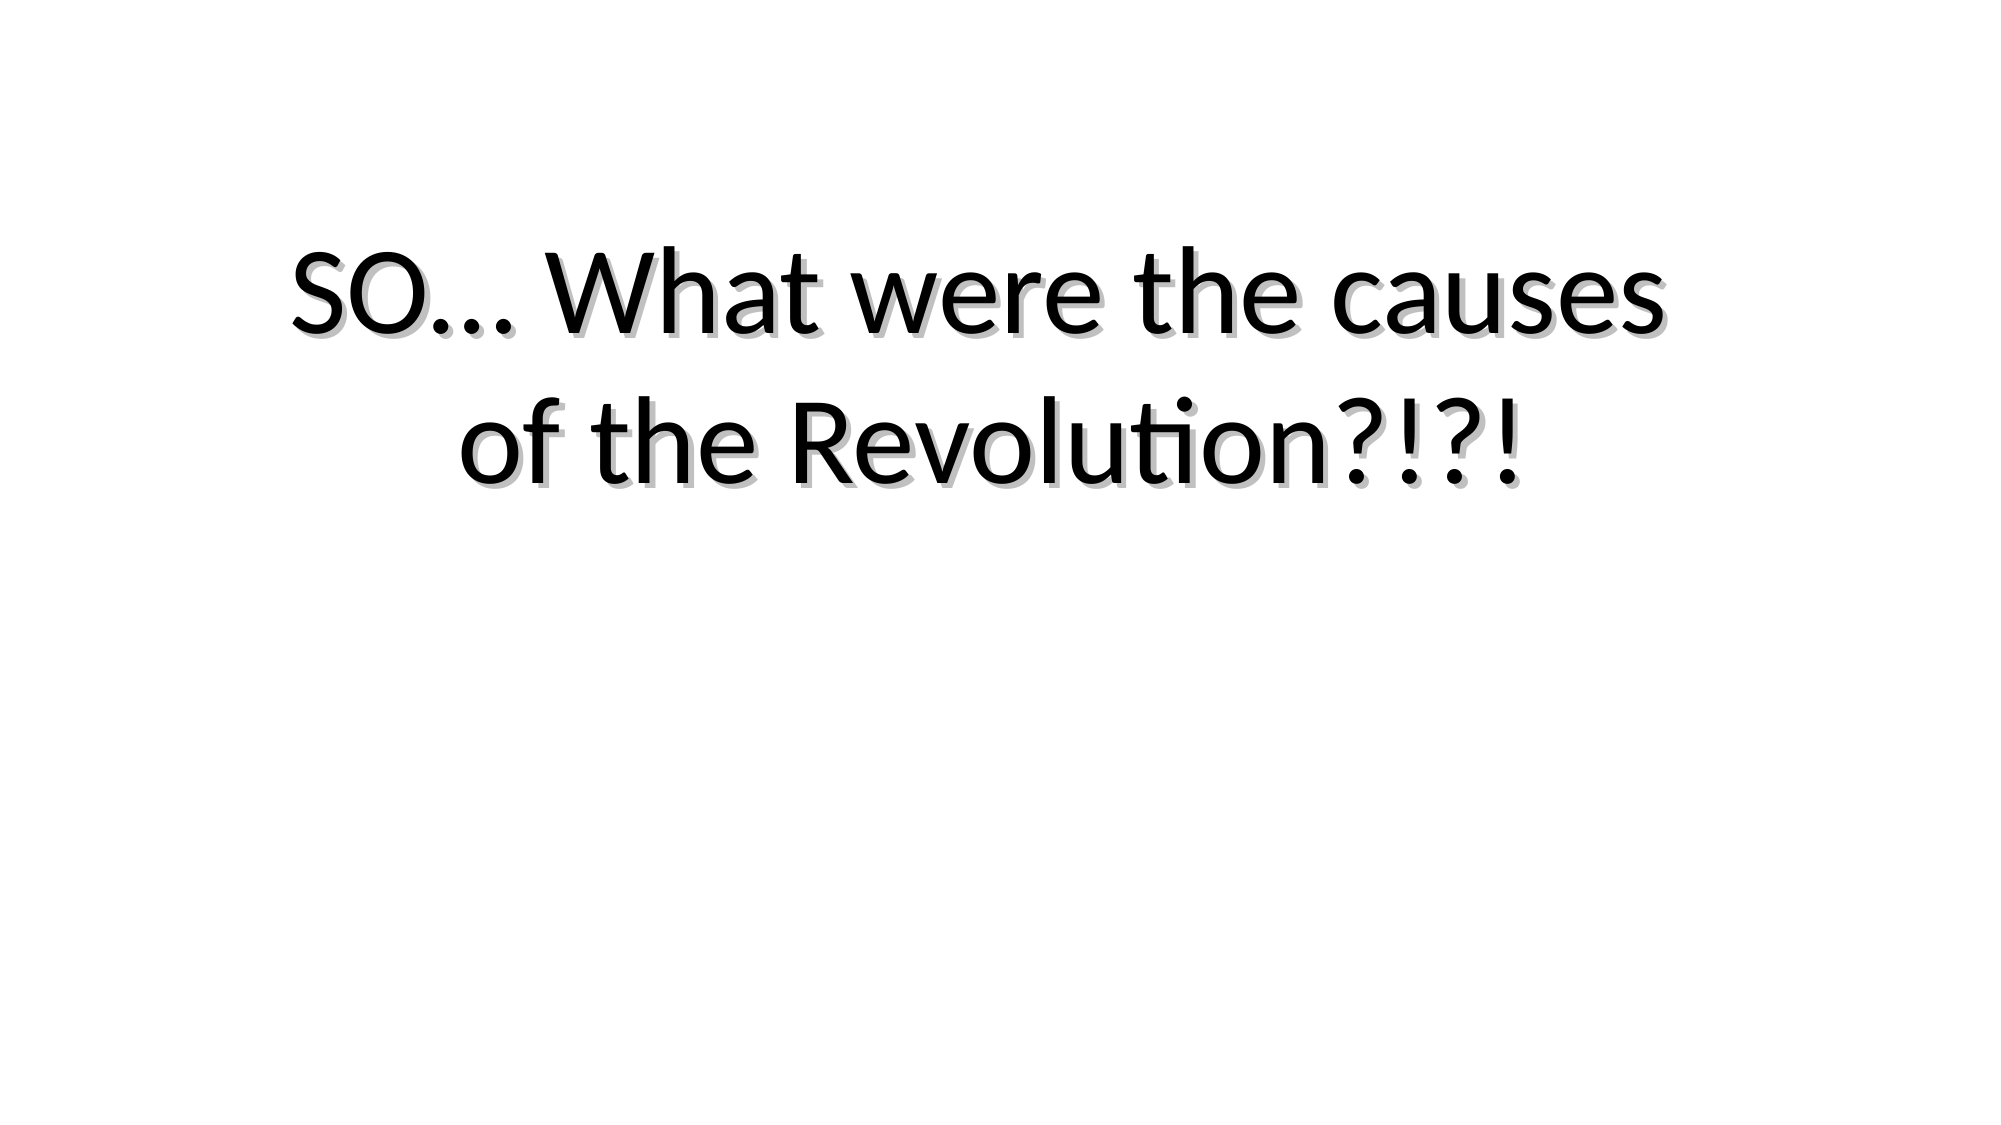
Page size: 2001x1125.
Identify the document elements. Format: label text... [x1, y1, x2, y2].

text_box SO… What were the causes of the Revolution?!?! [274, 201, 1684, 516]
